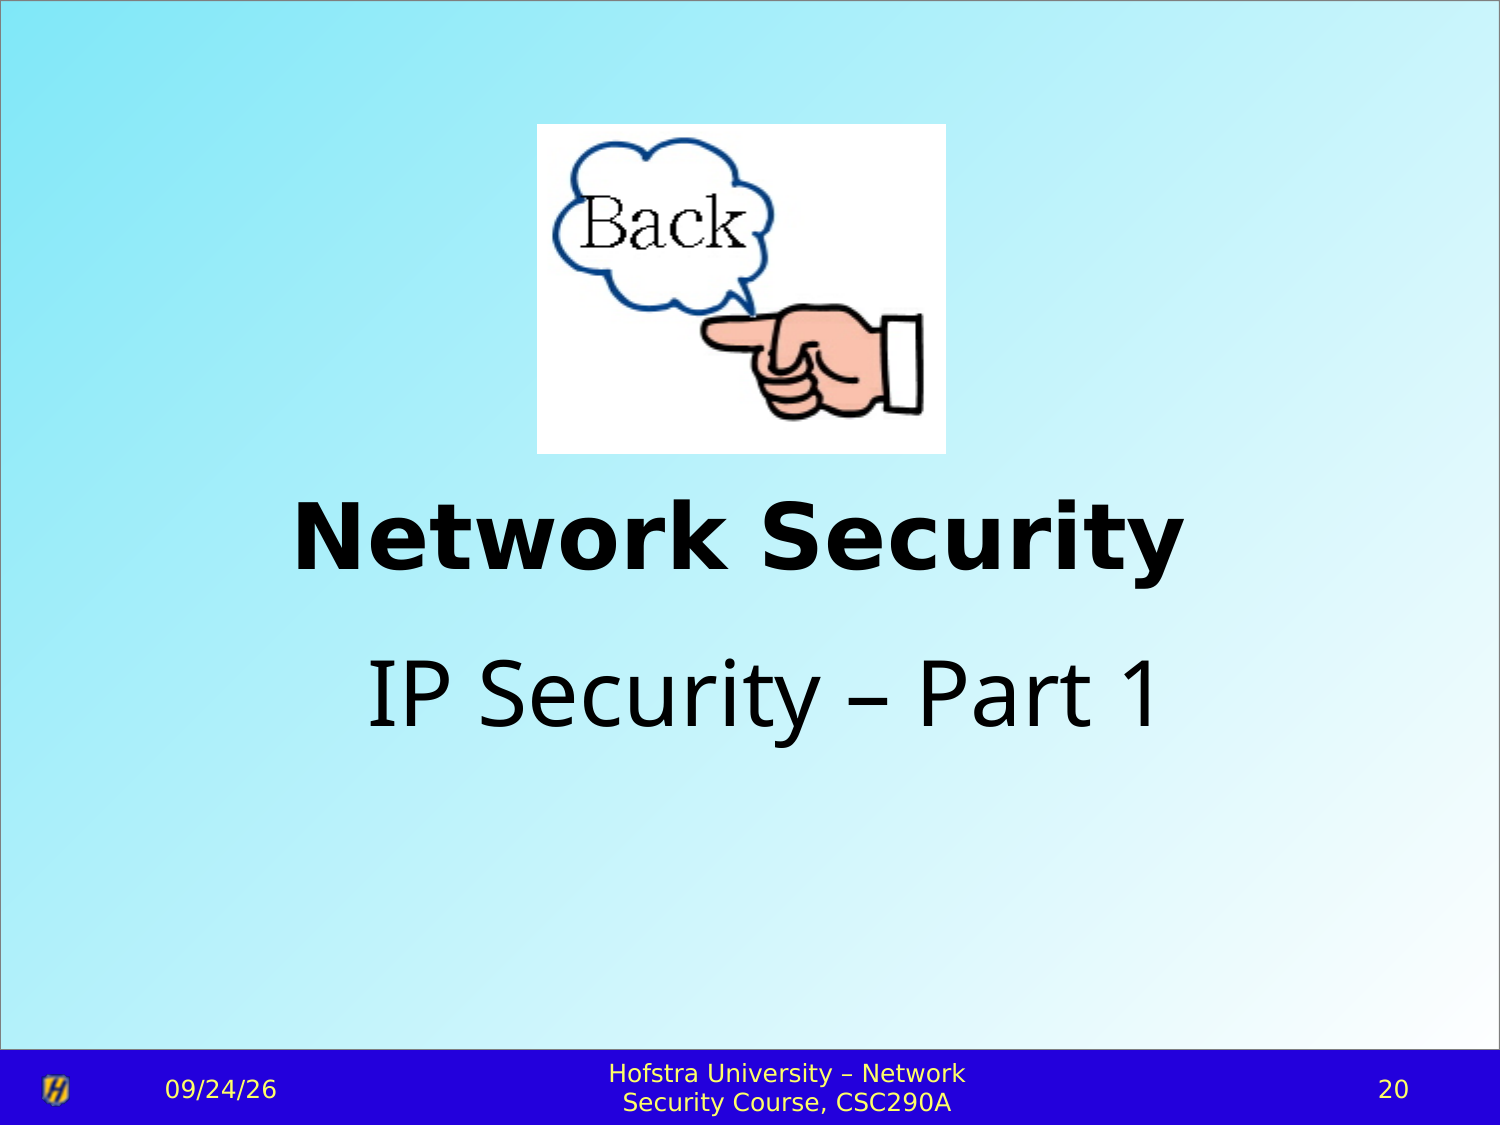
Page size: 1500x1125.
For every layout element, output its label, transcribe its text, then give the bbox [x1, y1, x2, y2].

title Network Security [99, 473, 1379, 599]
text_box IP Security – Part 1 [87, 649, 1450, 762]
picture [37, 1072, 76, 1110]
picture [537, 124, 946, 454]
